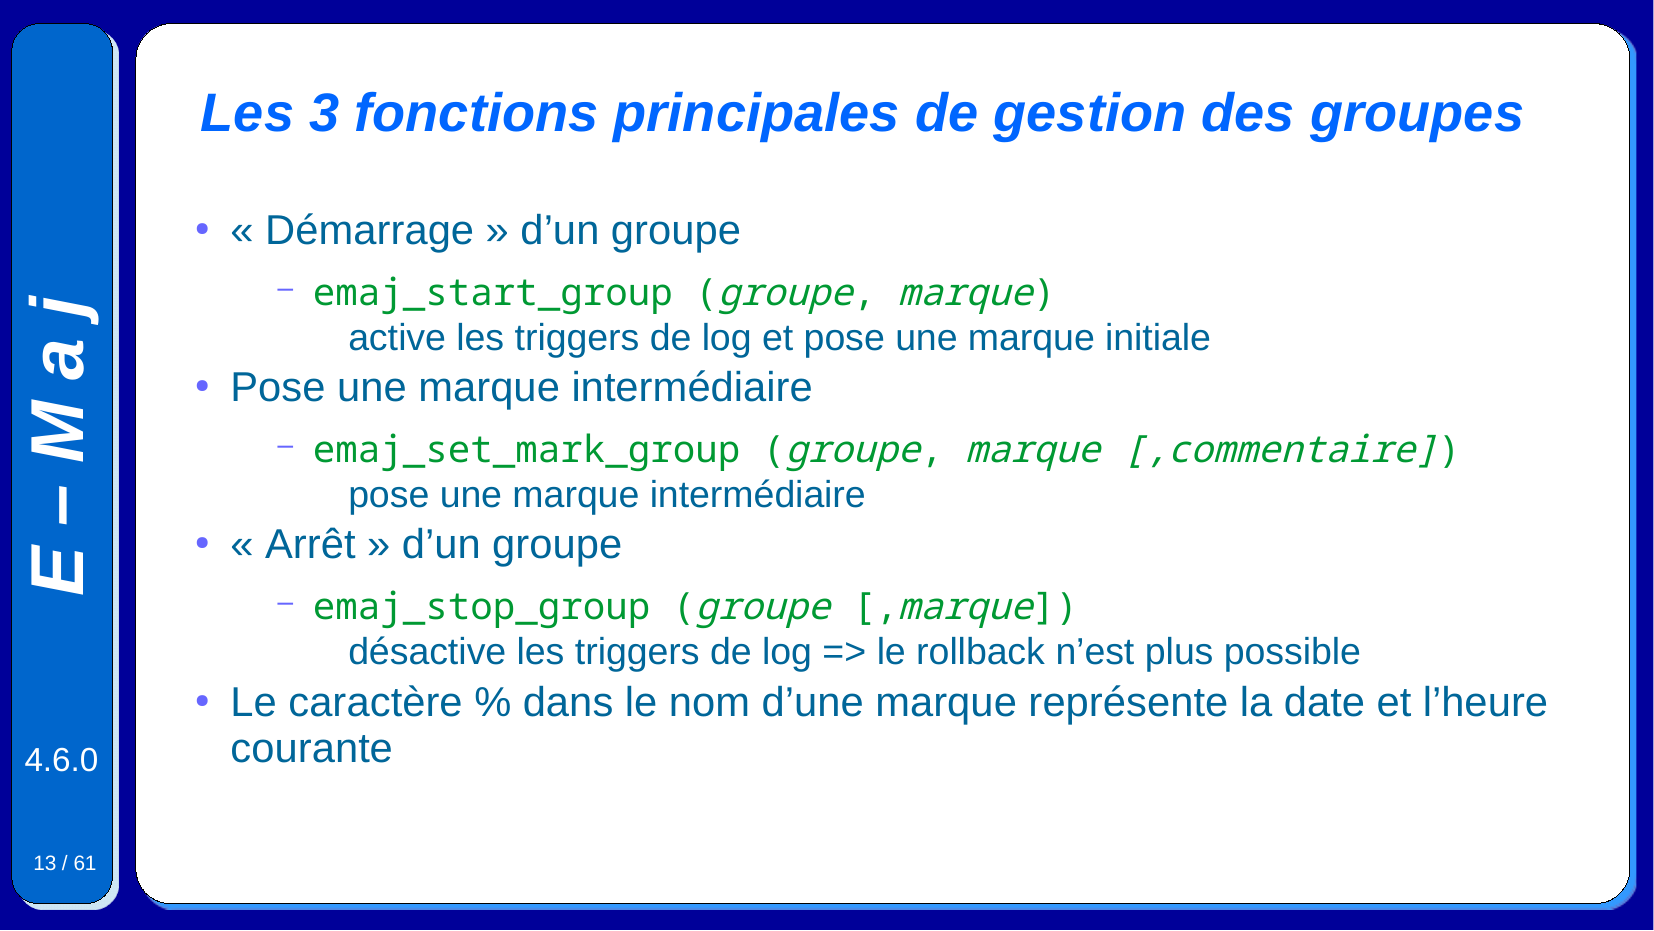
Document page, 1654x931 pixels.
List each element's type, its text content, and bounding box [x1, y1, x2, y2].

list « Démarrage » d’un groupe emaj_start_group (groupe, marque) active les triggers de log et pose une marque initiale Pose une marque intermédiaire emaj_set_mark_group (groupe, marque [,commentaire]) pose une marque intermédiaire « Arrêt » d’un groupe emaj_stop_group (groupe [,marque]) désactive les triggers de log => le rollback n’est plus possible Le caractère % dans le nom d’une marque représente la date et l’heure courante [177, 206, 1587, 854]
title Les 3 fonctions principales de gestion des groupes [200, 34, 1575, 191]
